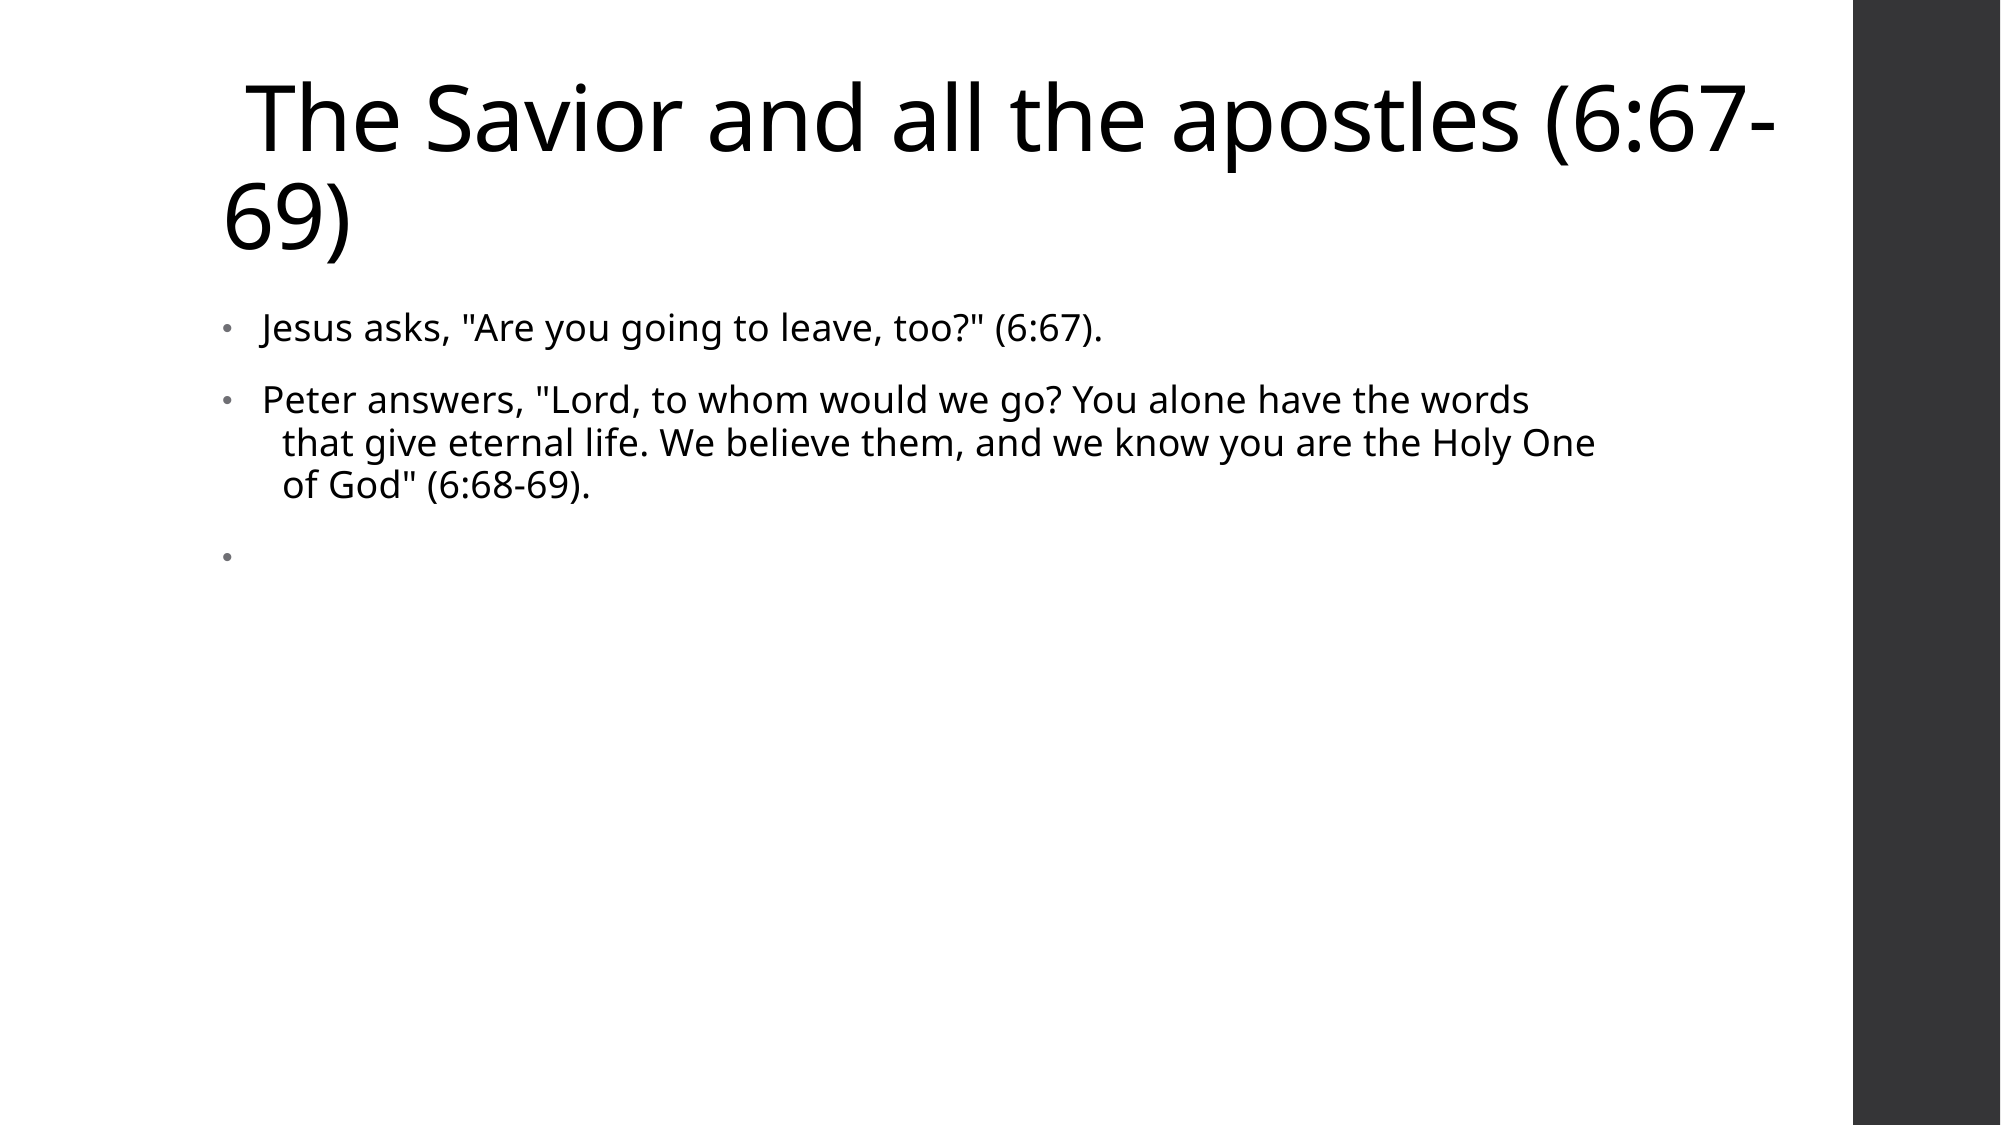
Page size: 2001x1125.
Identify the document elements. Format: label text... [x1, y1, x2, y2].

list Jesus asks, "Are you going to leave, too?" (6:67). Peter answers, "Lord, to whom would we go? You alone have the words that give eternal life. We believe them, and we know you are the Holy One of God" (6:68-69). [206, 299, 1617, 1014]
title The Savior and all the apostles (6:67-69) [206, 60, 1797, 278]
